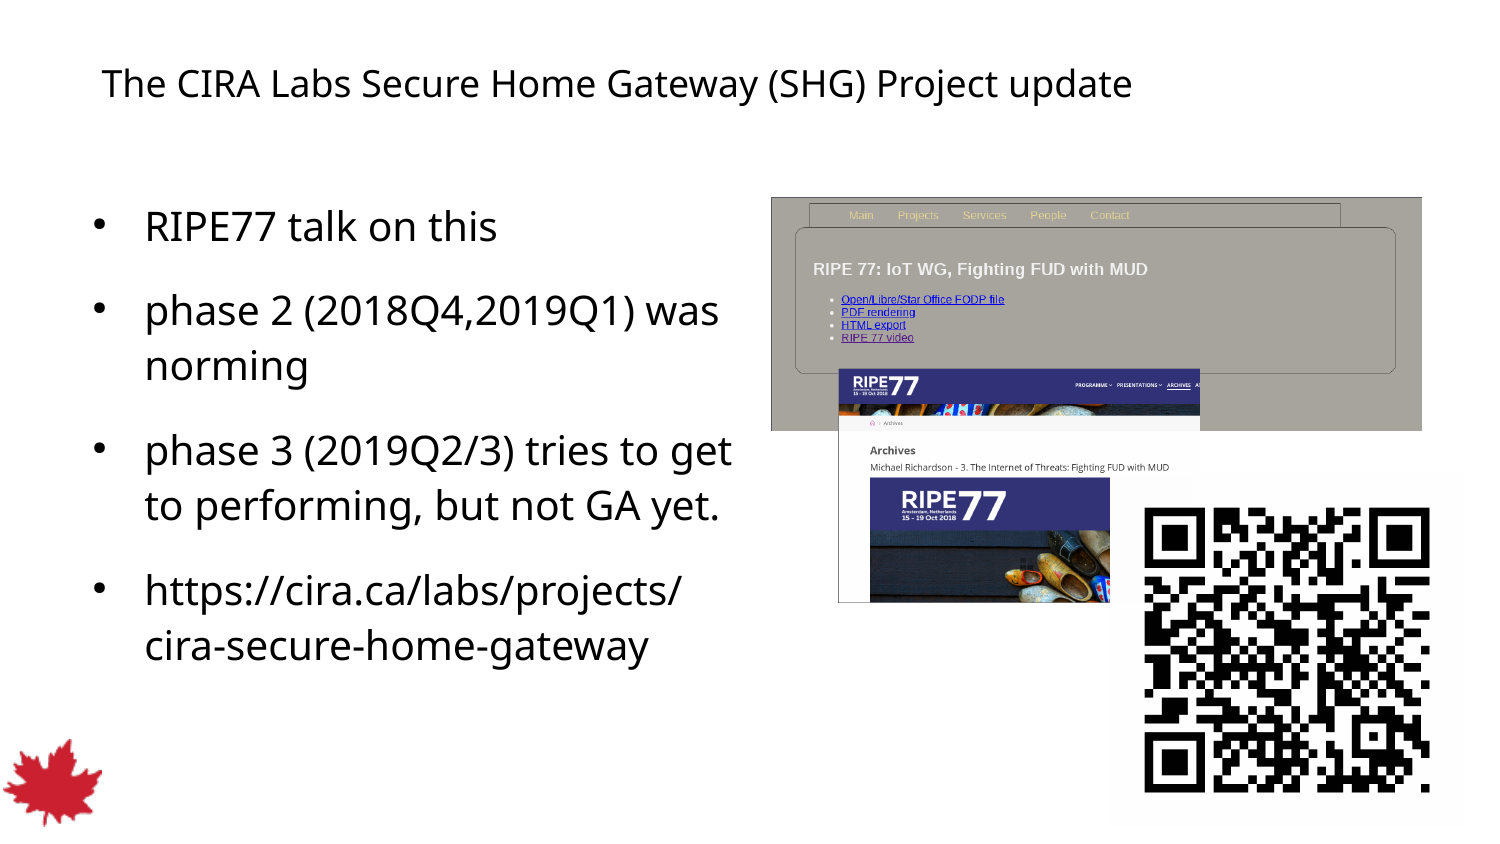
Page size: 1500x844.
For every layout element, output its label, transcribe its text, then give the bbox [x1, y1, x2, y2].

title The CIRA Labs Secure Home Gateway (SHG) Project update [101, 0, 1444, 167]
picture [771, 197, 1464, 827]
picture [3, 739, 102, 827]
list RIPE77 talk on this phase 2 (2018Q4,2019Q1) was norming phase 3 (2019Q2/3) tries to get to performing, but not GA yet. https://cira.ca/labs/projects/cira-secure-home-gateway [75, 197, 734, 687]
